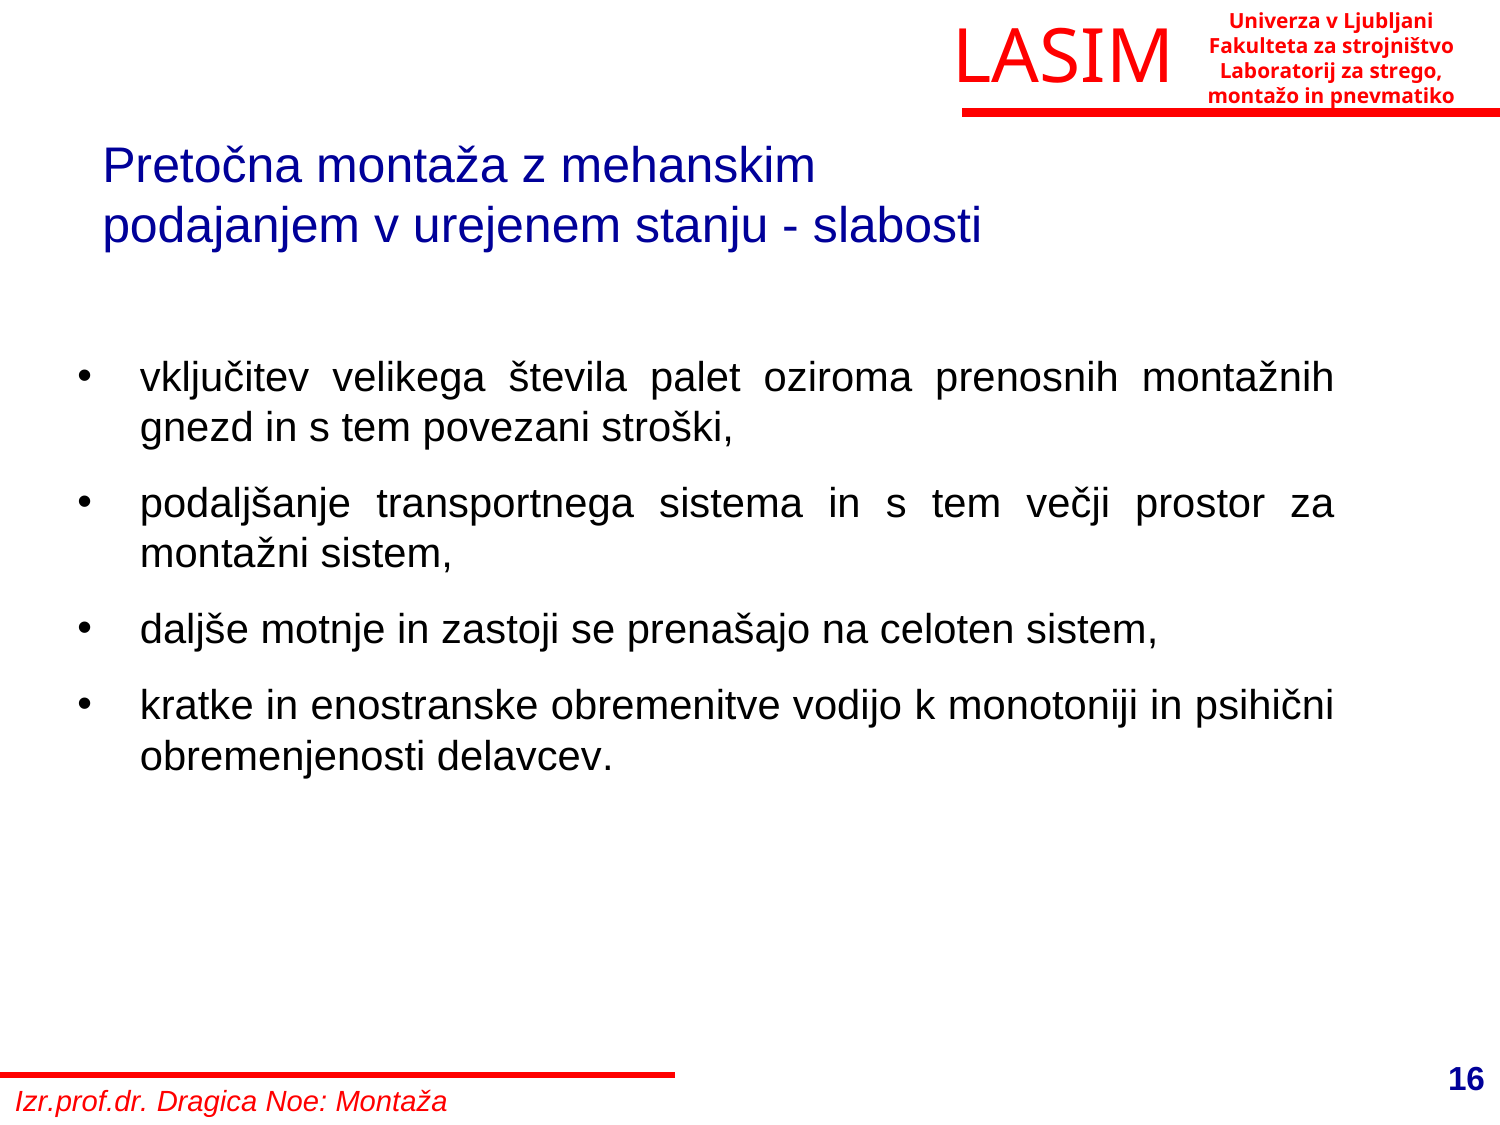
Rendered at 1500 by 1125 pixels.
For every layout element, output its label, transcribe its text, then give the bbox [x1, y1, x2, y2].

text_box Pretočna montaža z mehanskim podajanjem v urejenem stanju - slabosti [87, 124, 1063, 261]
text_box vključitev velikega števila palet oziroma prenosnih montažnih gnezd in s tem povezani stroški, podaljšanje transportnega sistema in s tem večji prostor za montažni sistem, daljše motnje in zastoji se prenašajo na celoten sistem, kratke in enostranske obremenitve vodijo k monotoniji in psihični obremenjenosti delavcev. [62, 342, 1351, 787]
